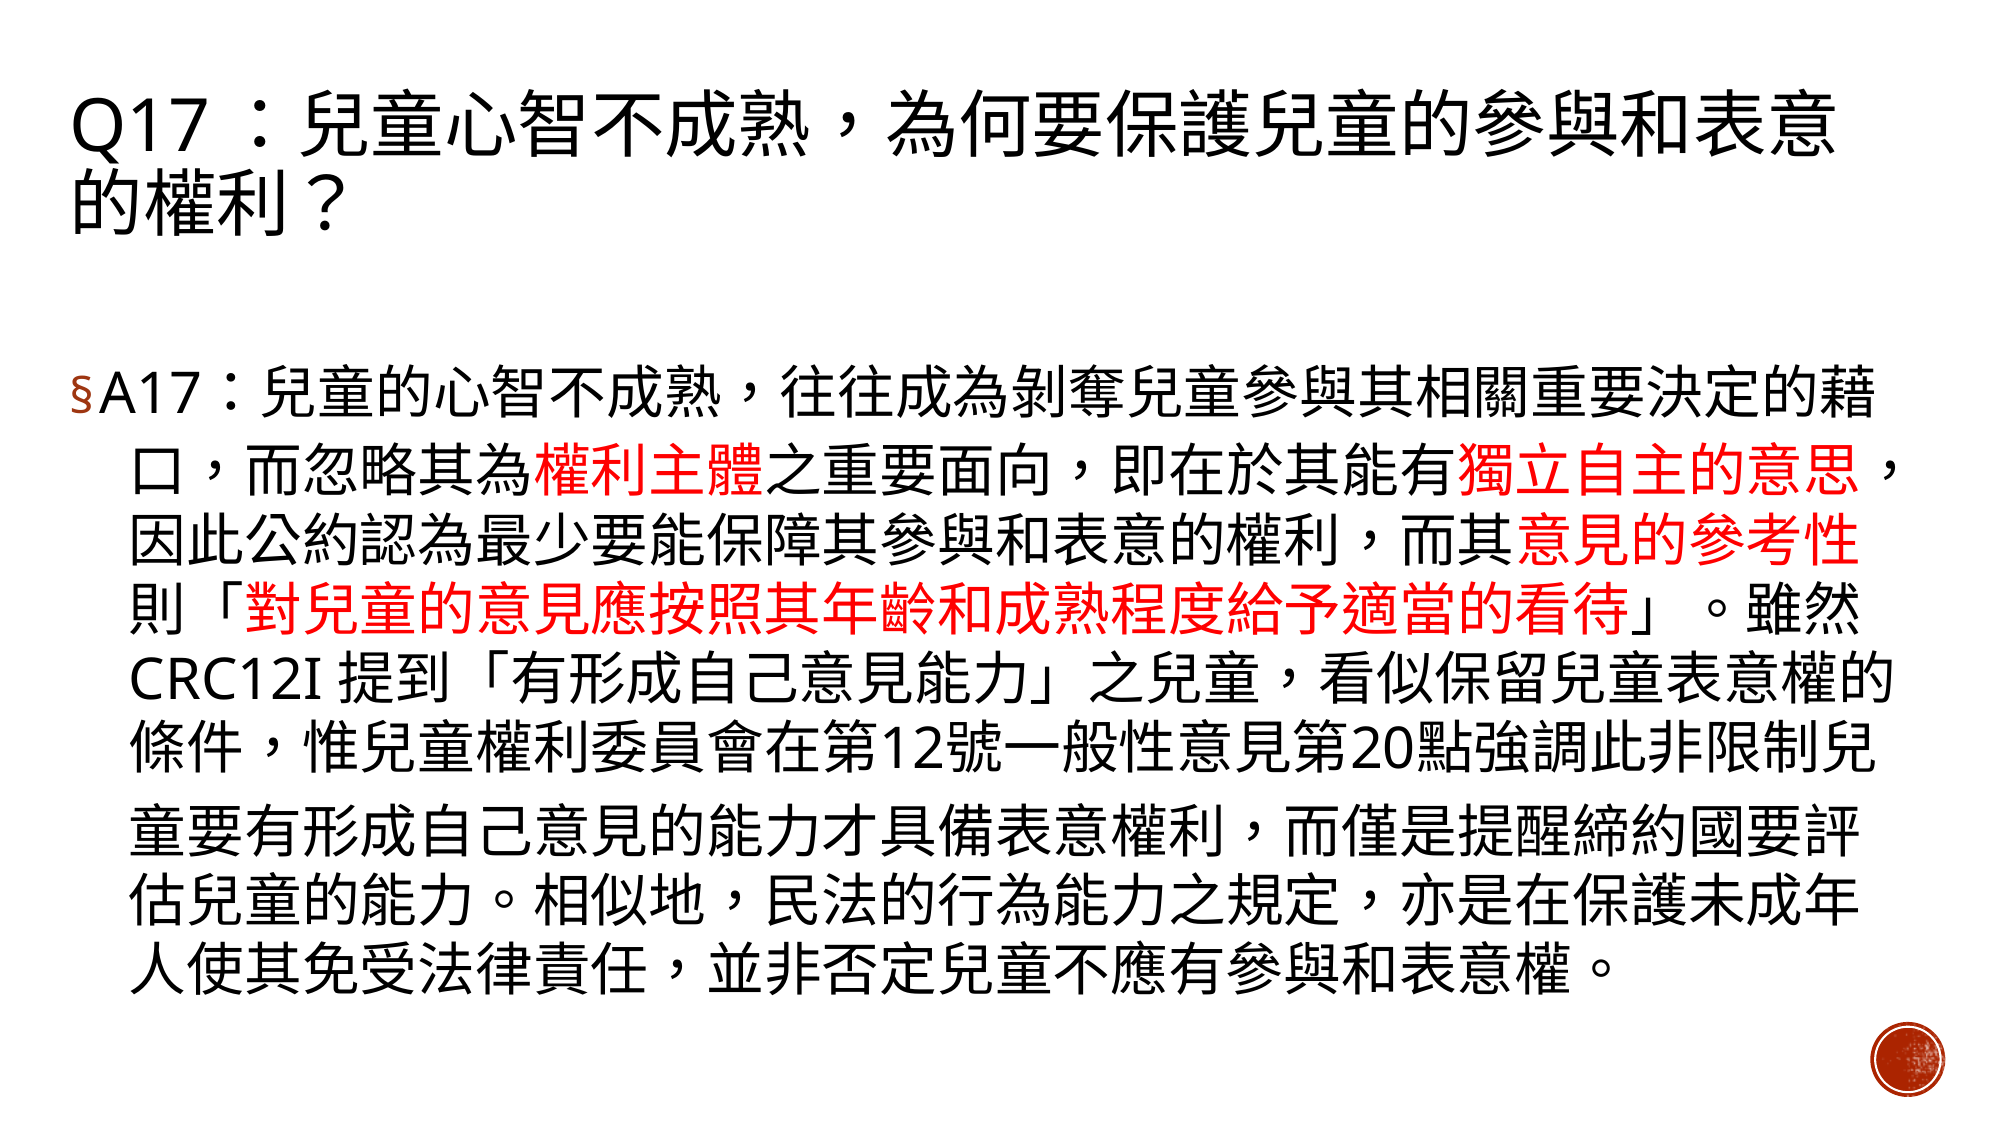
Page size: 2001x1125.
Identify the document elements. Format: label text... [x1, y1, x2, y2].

title Q17：兒童心智不成熟，為何要保護兒童的參與和表意的權利？ [54, 79, 1923, 344]
list A17：兒童的心智不成熟，往往成為剝奪兒童參與其相關重要決定的藉口，而忽略其為權利主體之重要面向，即在於其能有獨立自主的意思，因此公約認為最少要能保障其參與和表意的權利，而其意見的參考性則「對兒童的意見應按照其年齡和成熟程度給予適當的看待」。雖然CRC12I提到「有形成自己意見能力」之兒童，看似保留兒童表意權的條件，惟兒童權利委員會在第12號一般性意見第20點強調此非限制兒童要有形成自己意見的能力才具備表意權利，而僅是提醒締約國要評估兒童的能力。相似地，民法的行為能力之規定，亦是在保護未成年人使其免受法律責任，並非否定兒童不應有參與和表意權。 [54, 348, 1923, 1013]
